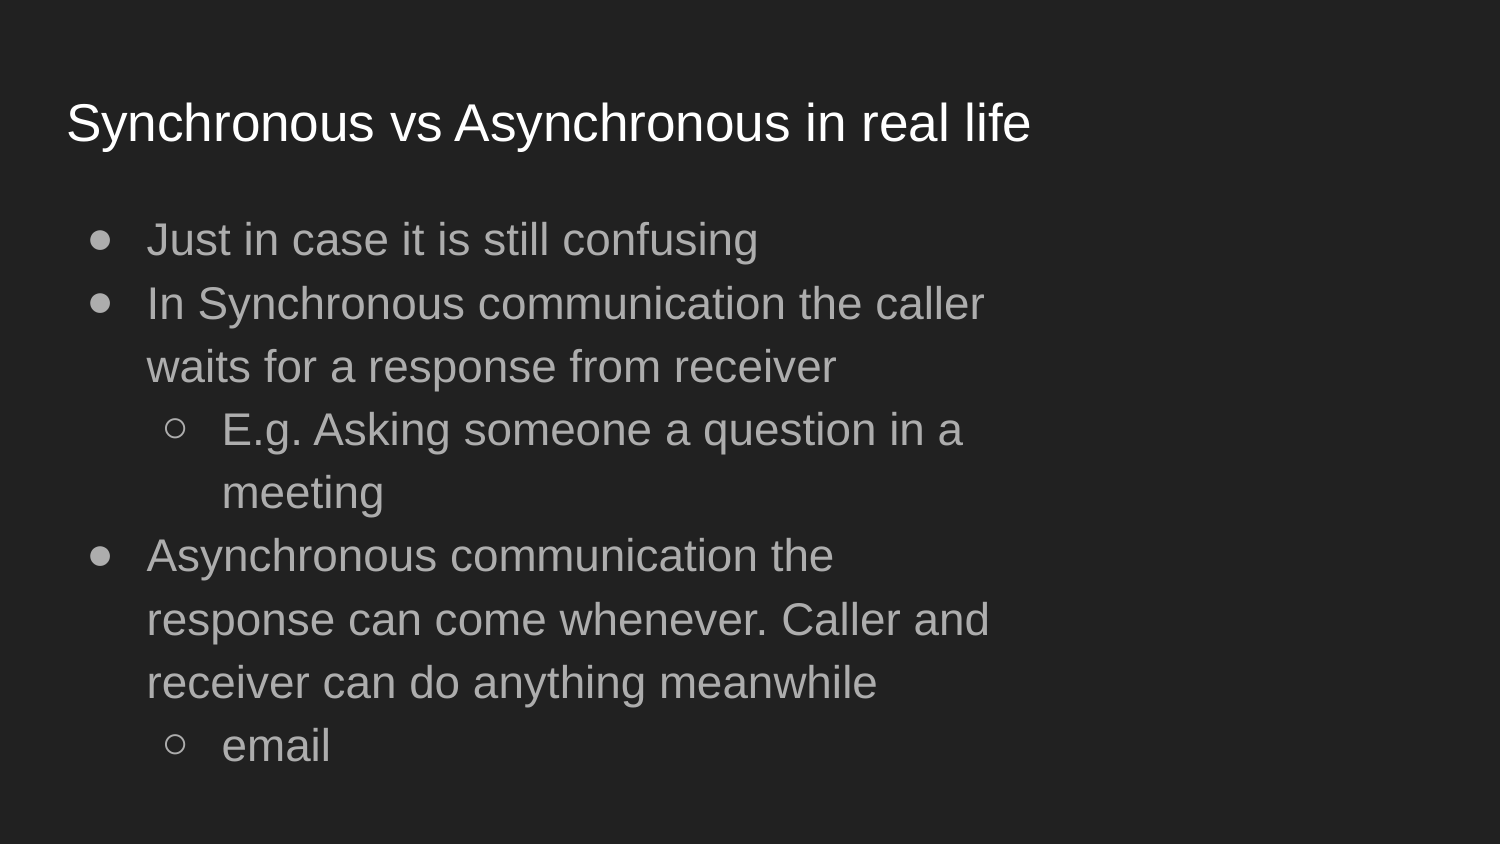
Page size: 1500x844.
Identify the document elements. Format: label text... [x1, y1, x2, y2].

title Synchronous vs Asynchronous in real life [51, 72, 1449, 167]
list Just in case it is still confusing In Synchronous communication the caller waits for a response from receiver E.g. Asking someone a question in a meeting Asynchronous communication the response can come whenever. Caller and receiver can do anything meanwhile email [56, 186, 1020, 732]
